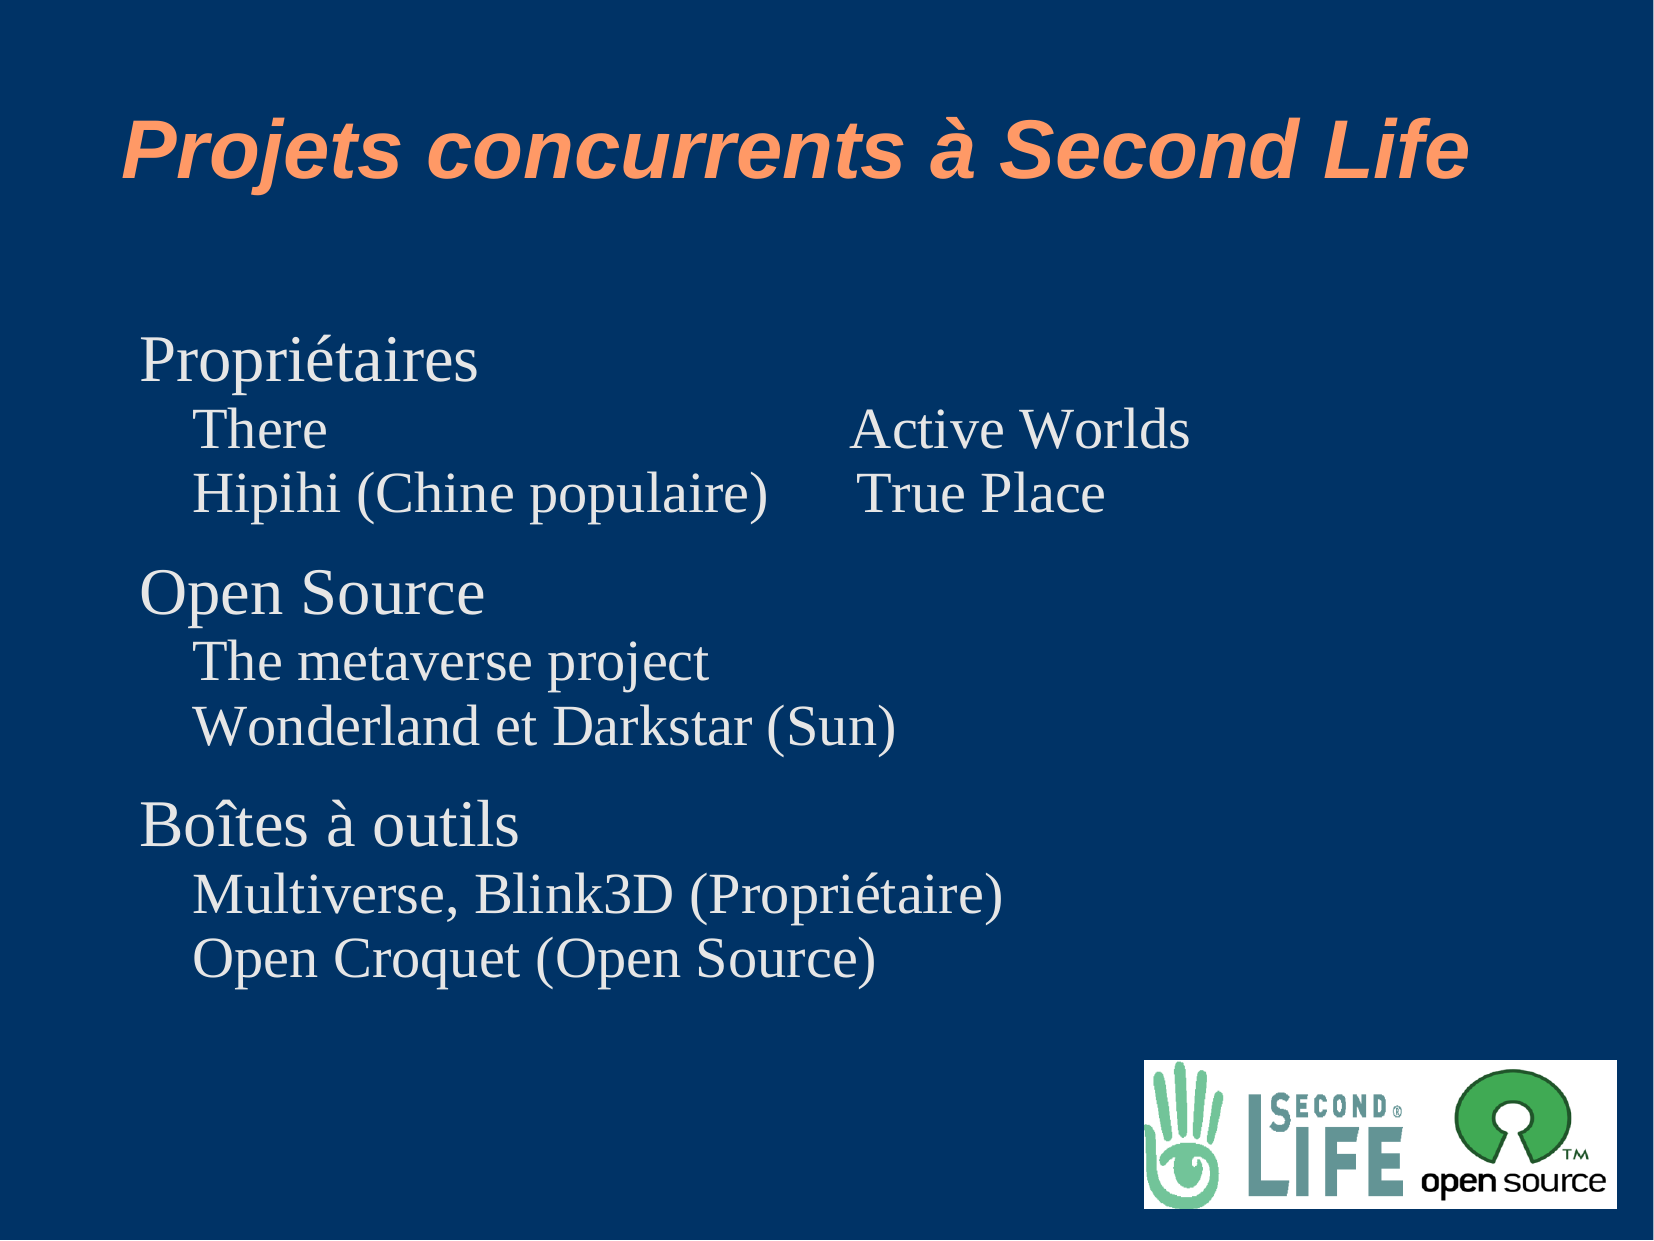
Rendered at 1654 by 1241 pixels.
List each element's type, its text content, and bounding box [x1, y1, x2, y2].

title Projets concurrents à Second Life [121, 53, 1534, 246]
picture [1144, 1060, 1617, 1209]
list Propriétaires There Active Worlds Hipihi (Chine populaire) True Place Open Source The metaverse project Wonderland et Darkstar (Sun) Boîtes à outils Multiverse, Blink3D (Propriétaire) Open Croquet (Open Source) [121, 322, 1561, 1142]
